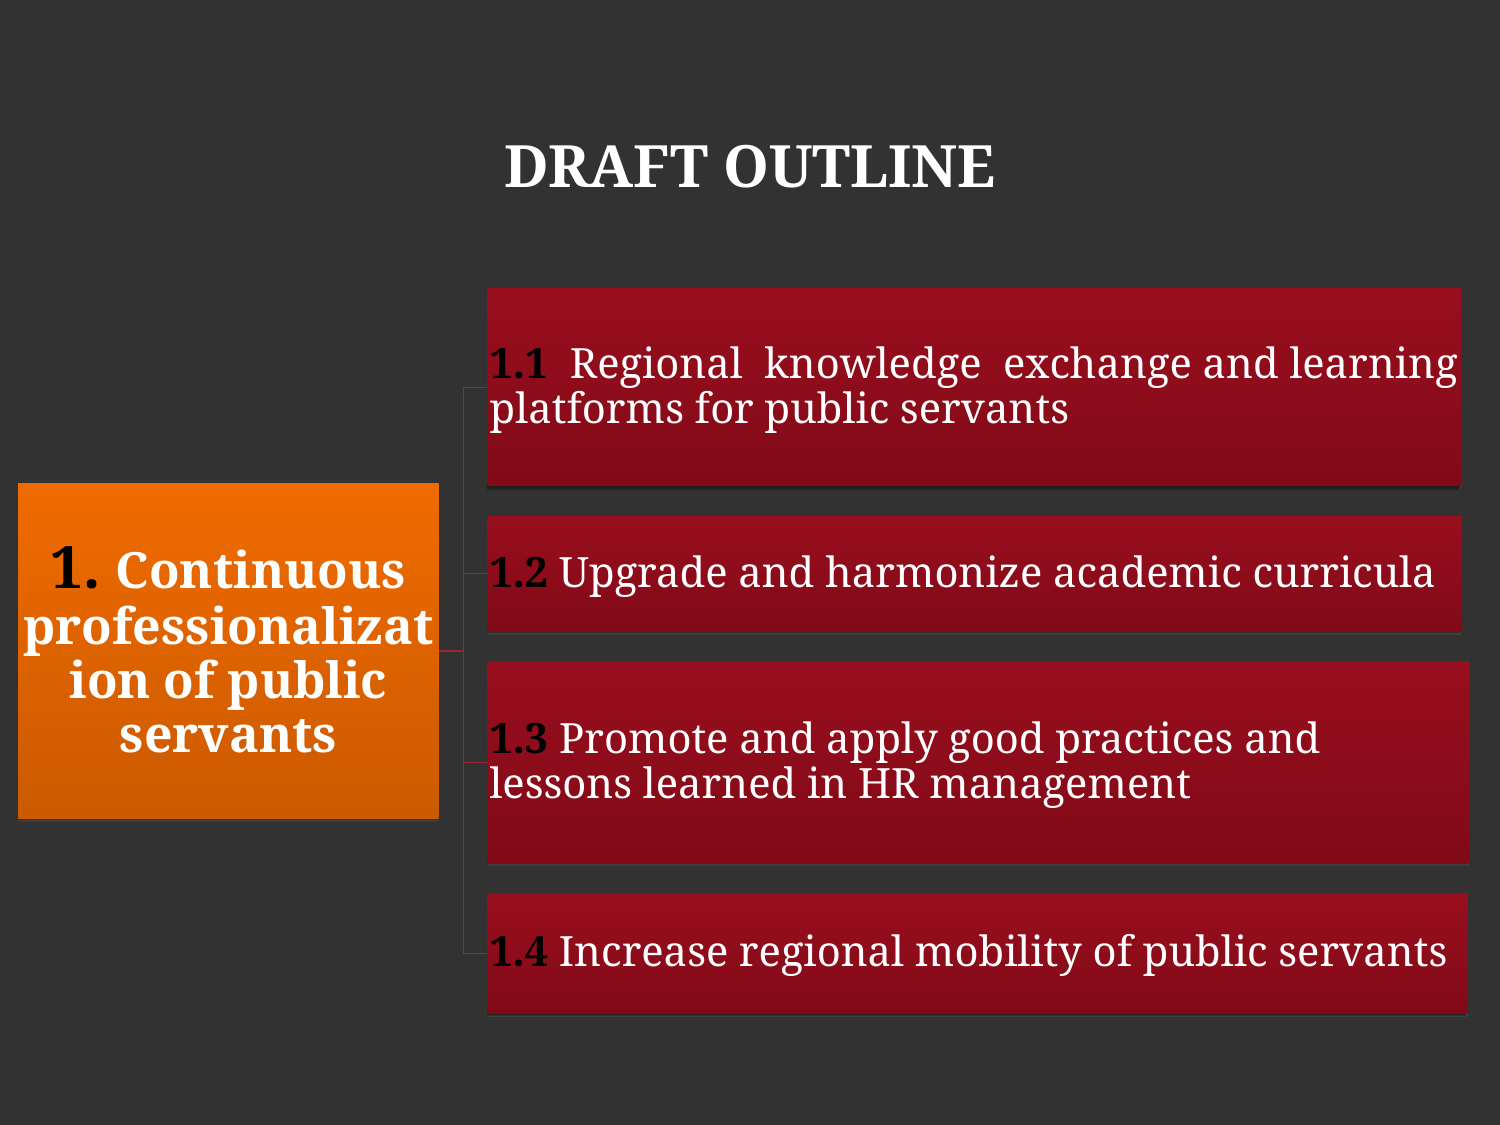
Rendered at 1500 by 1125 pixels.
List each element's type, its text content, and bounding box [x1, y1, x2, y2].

text_box 1.3 Promote and apply good practices and lessons learned in HR management [487, 661, 1470, 863]
title DRAFT OUTLINE [53, 60, 1447, 278]
text_box 1. Continuous professionalization of public servants [18, 483, 439, 819]
text_box 1.2 Upgrade and harmonize academic curricula [487, 516, 1463, 632]
text_box 1.1 Regional knowledge exchange and learning platforms for public servants [487, 288, 1461, 486]
text_box 1.4 Increase regional mobility of public servants [487, 893, 1468, 1014]
